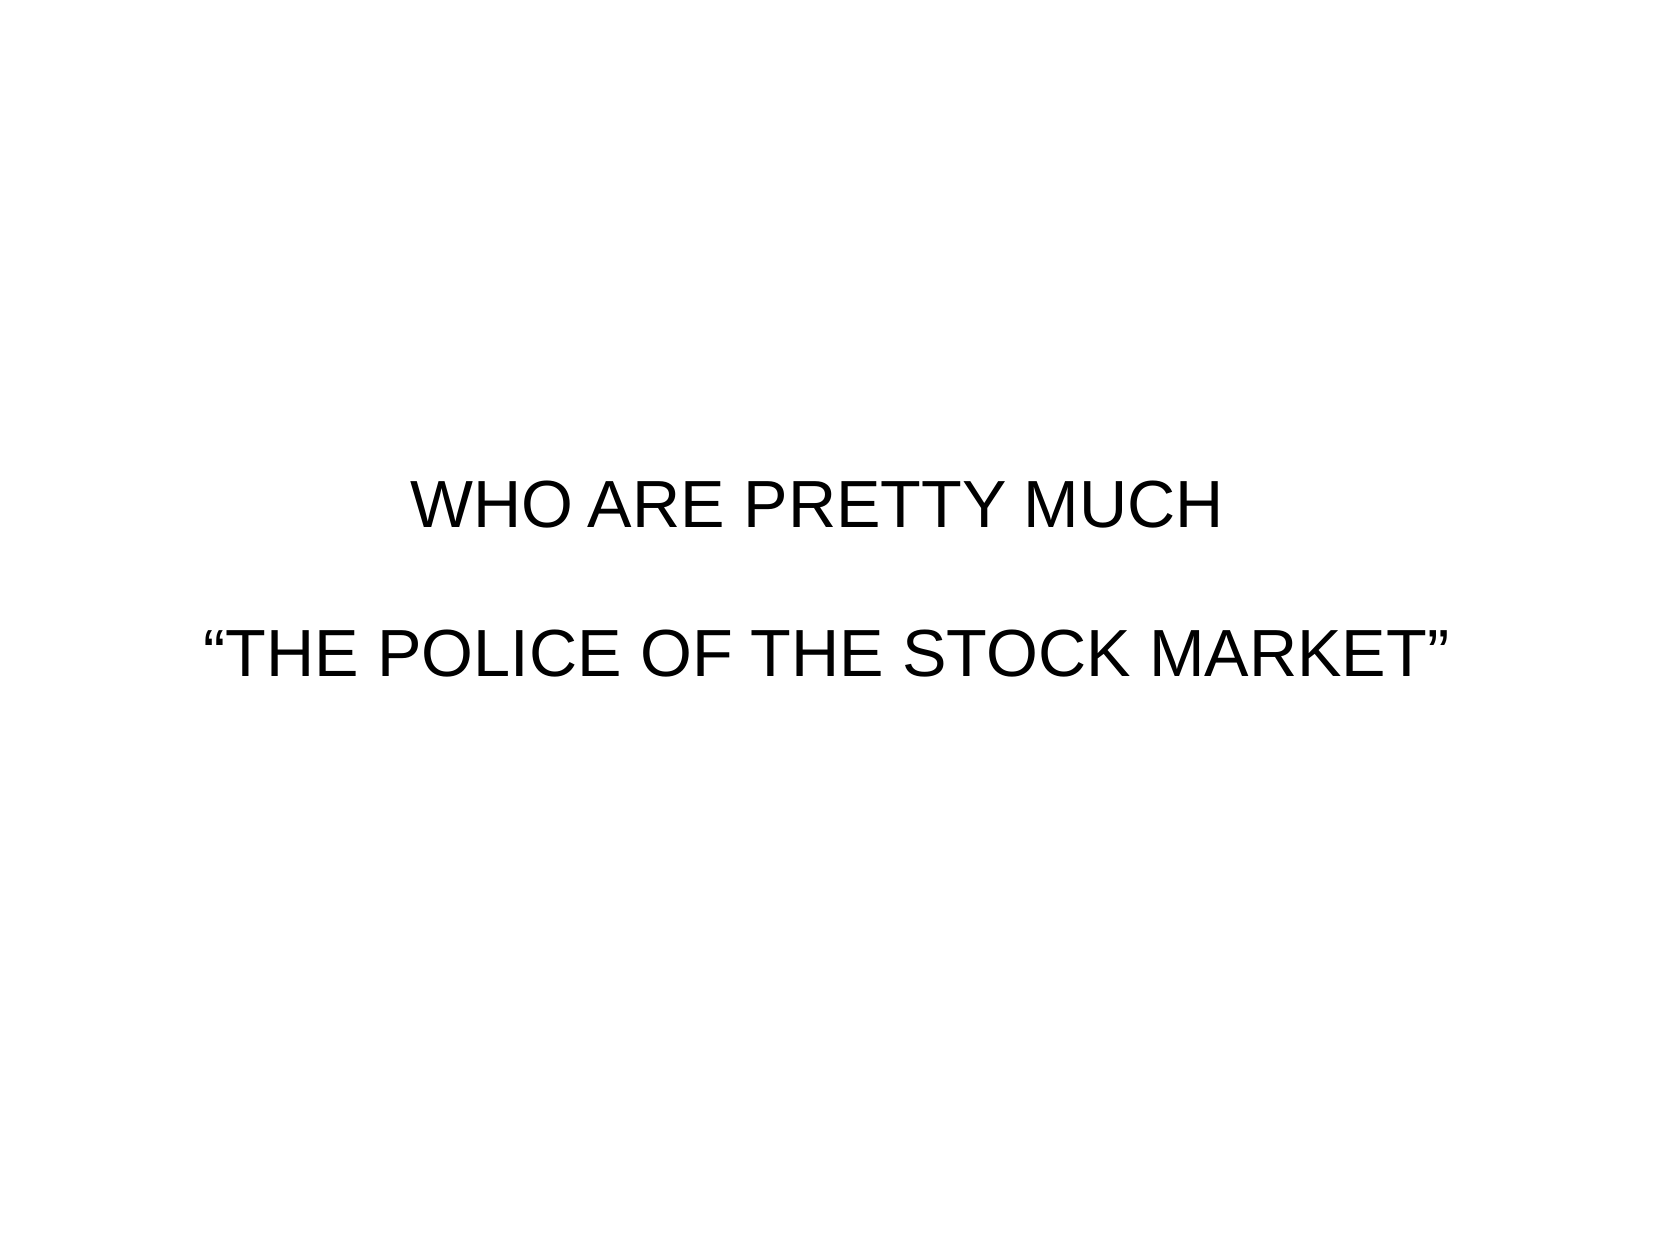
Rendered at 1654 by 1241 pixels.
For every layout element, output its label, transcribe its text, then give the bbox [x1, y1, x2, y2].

subtitle WHO ARE PRETTY MUCH “THE POLICE OF THE STOCK MARKET” [82, 49, 1571, 1109]
